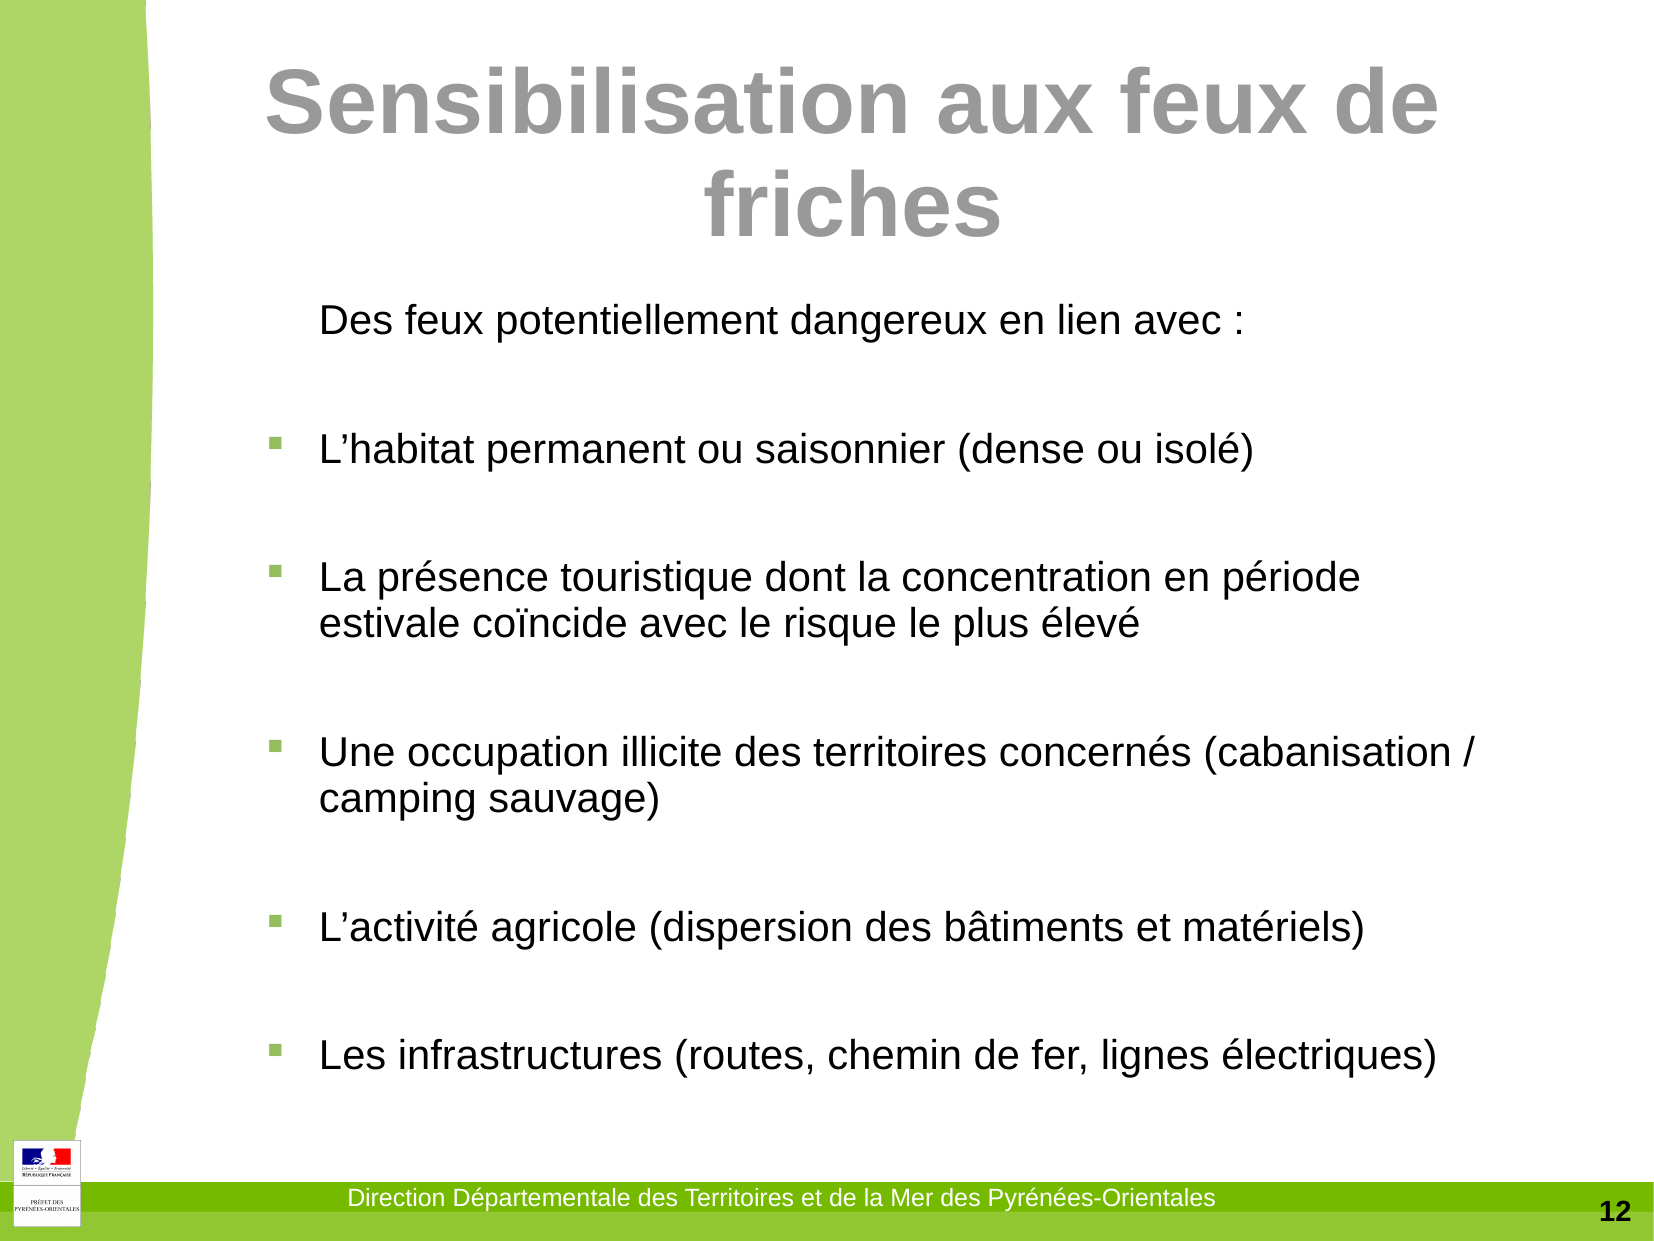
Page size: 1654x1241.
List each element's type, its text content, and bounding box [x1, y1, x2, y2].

list Des feux potentiellement dangereux en lien avec : L’habitat permanent ou saisonnier (dense ou isolé) La présence touristique dont la concentration en période estivale coïncide avec le risque le plus élevé Une occupation illicite des territoires concernés (cabanisation / camping sauvage) L’activité agricole (dispersion des bâtiments et matériels) Les infrastructures (routes, chemin de fer, lignes électriques) [177, 296, 1507, 1079]
picture [0, 0, 1654, 1241]
title Sensibilisation aux feux de friches [136, 50, 1571, 256]
